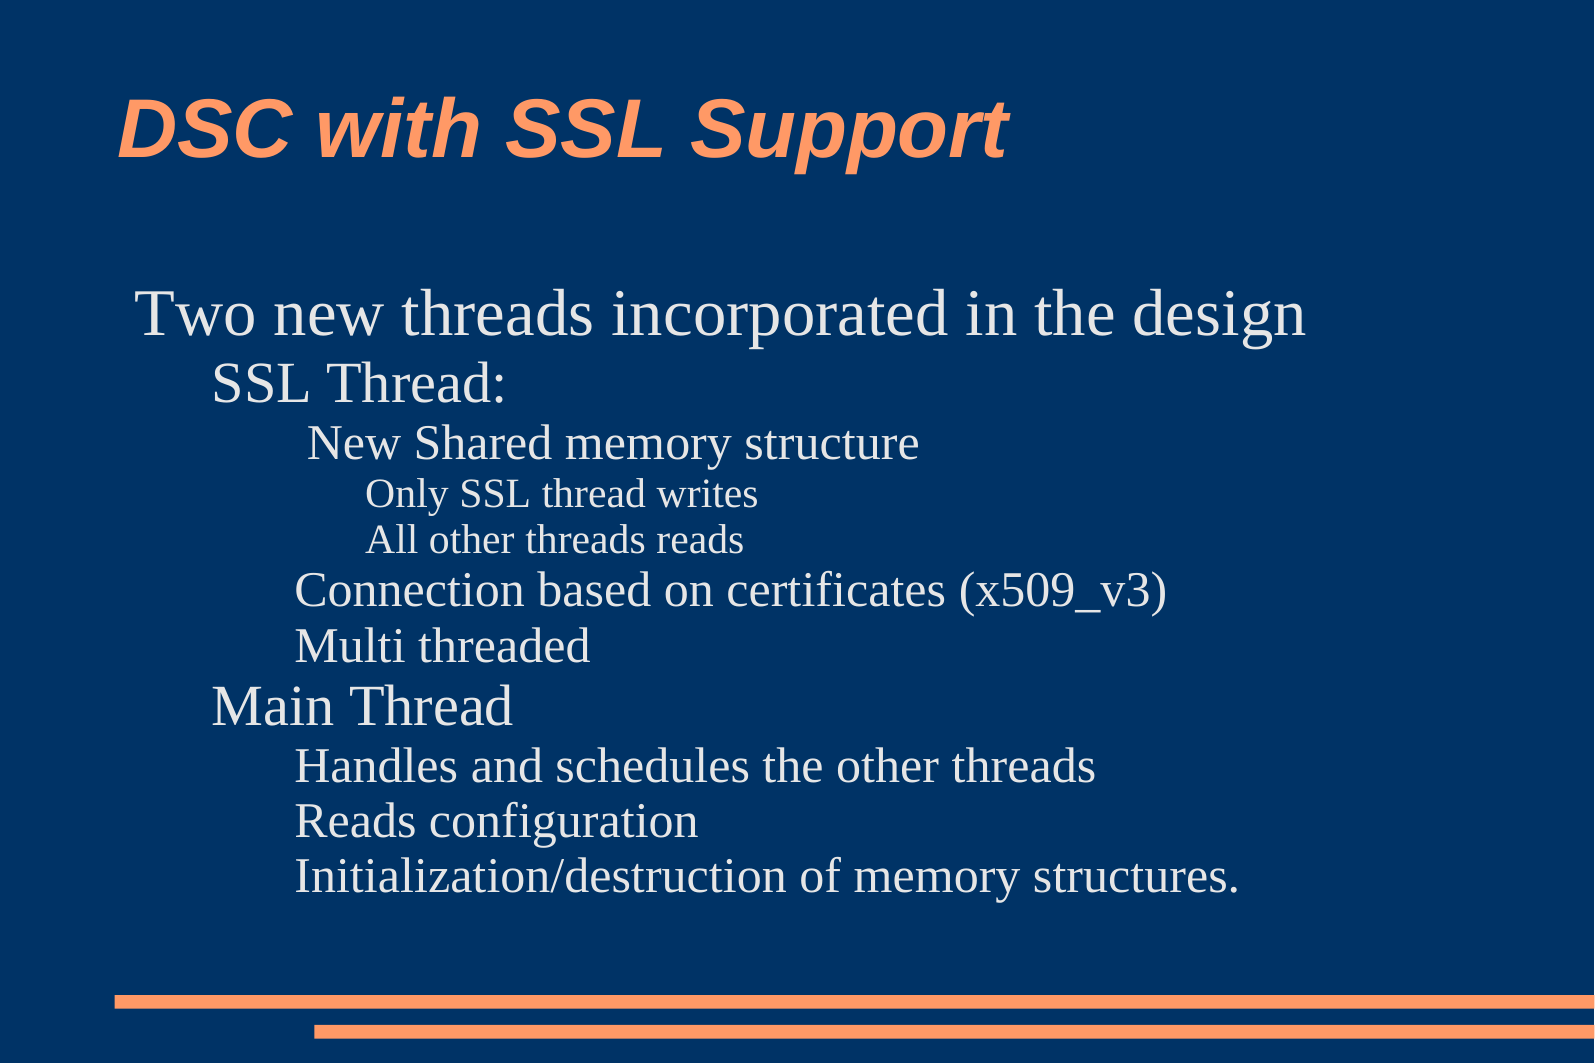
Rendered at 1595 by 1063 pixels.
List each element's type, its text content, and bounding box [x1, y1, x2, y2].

list Two new threads incorporated in the design SSL Thread: New Shared memory structure Only SSL thread writes All other threads reads Connection based on certificates (x509_v3) Multi threaded Main Thread Handles and schedules the other threads Reads configuration Initialization/destruction of memory structures. [117, 276, 1505, 971]
title DSC with SSL Support [117, 39, 1479, 218]
